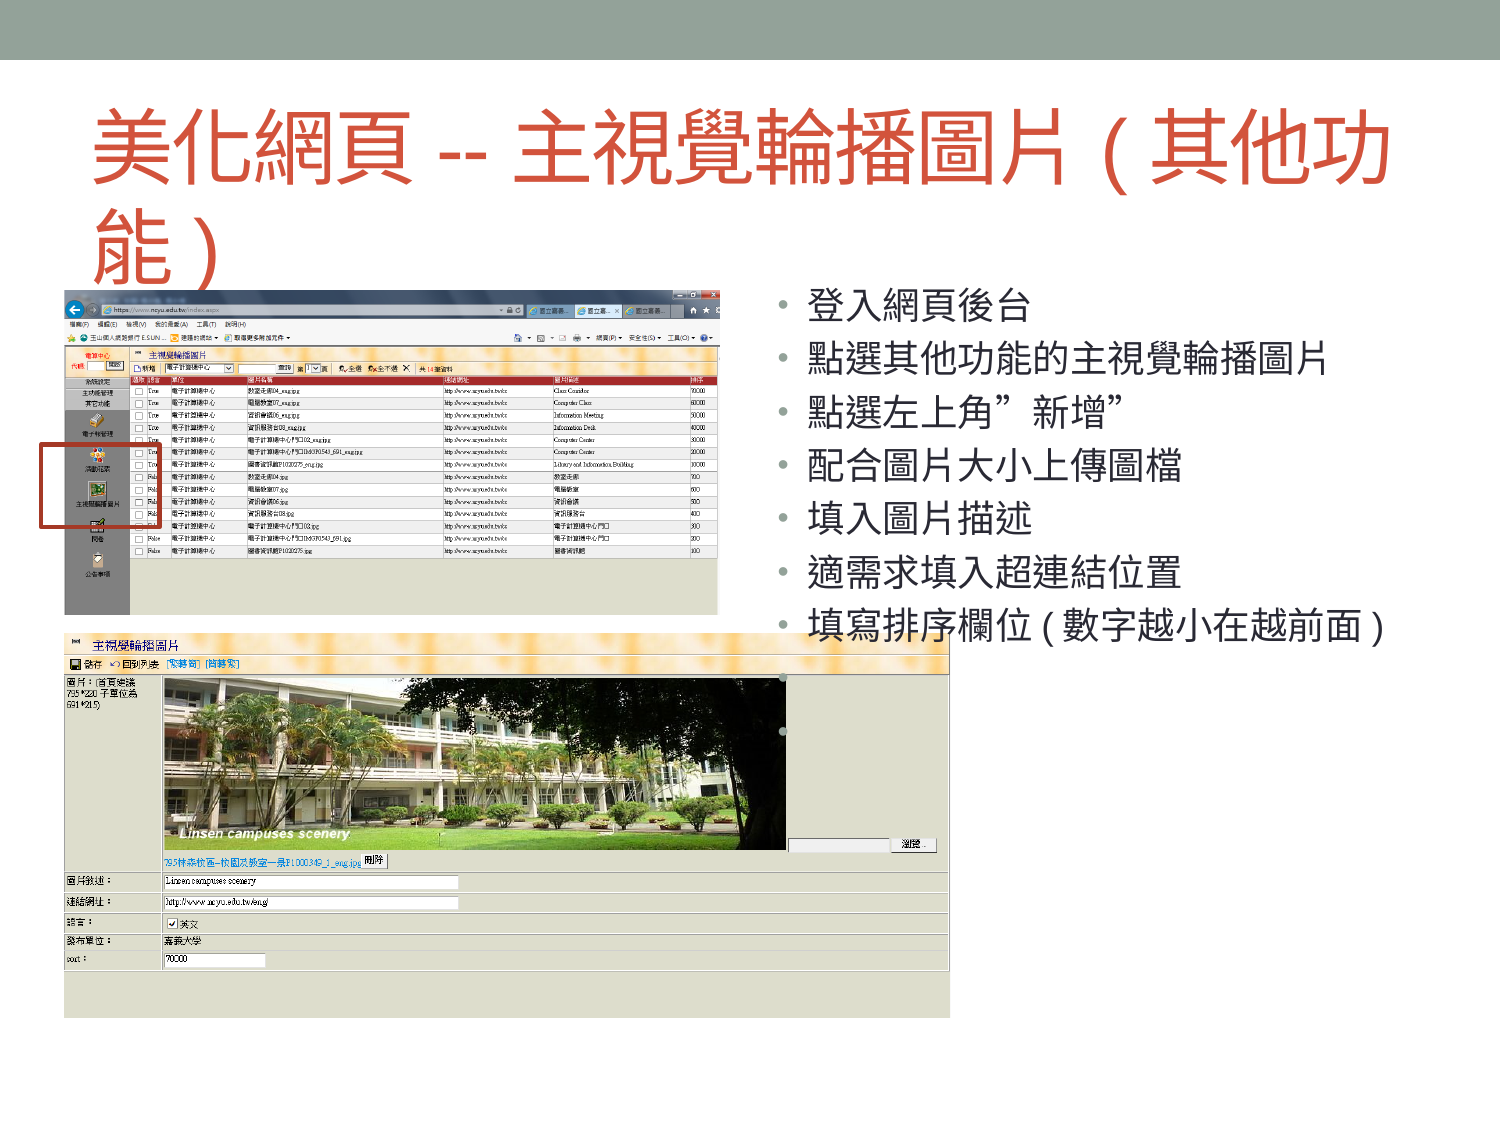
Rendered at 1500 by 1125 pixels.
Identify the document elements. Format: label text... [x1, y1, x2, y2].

list 登入網頁後台 點選其他功能的主視覺輪播圖片 點選左上角”新增” 配合圖片大小上傳圖檔 填入圖片描述 適需求填入超連結位置 填寫排序欄位(數字越小在越前面) [762, 274, 1426, 1049]
text_box [41, 444, 159, 527]
title 美化網頁--主視覺輪播圖片(其他功能) [75, 87, 1426, 251]
picture [64, 633, 762, 1018]
picture [64, 290, 721, 616]
